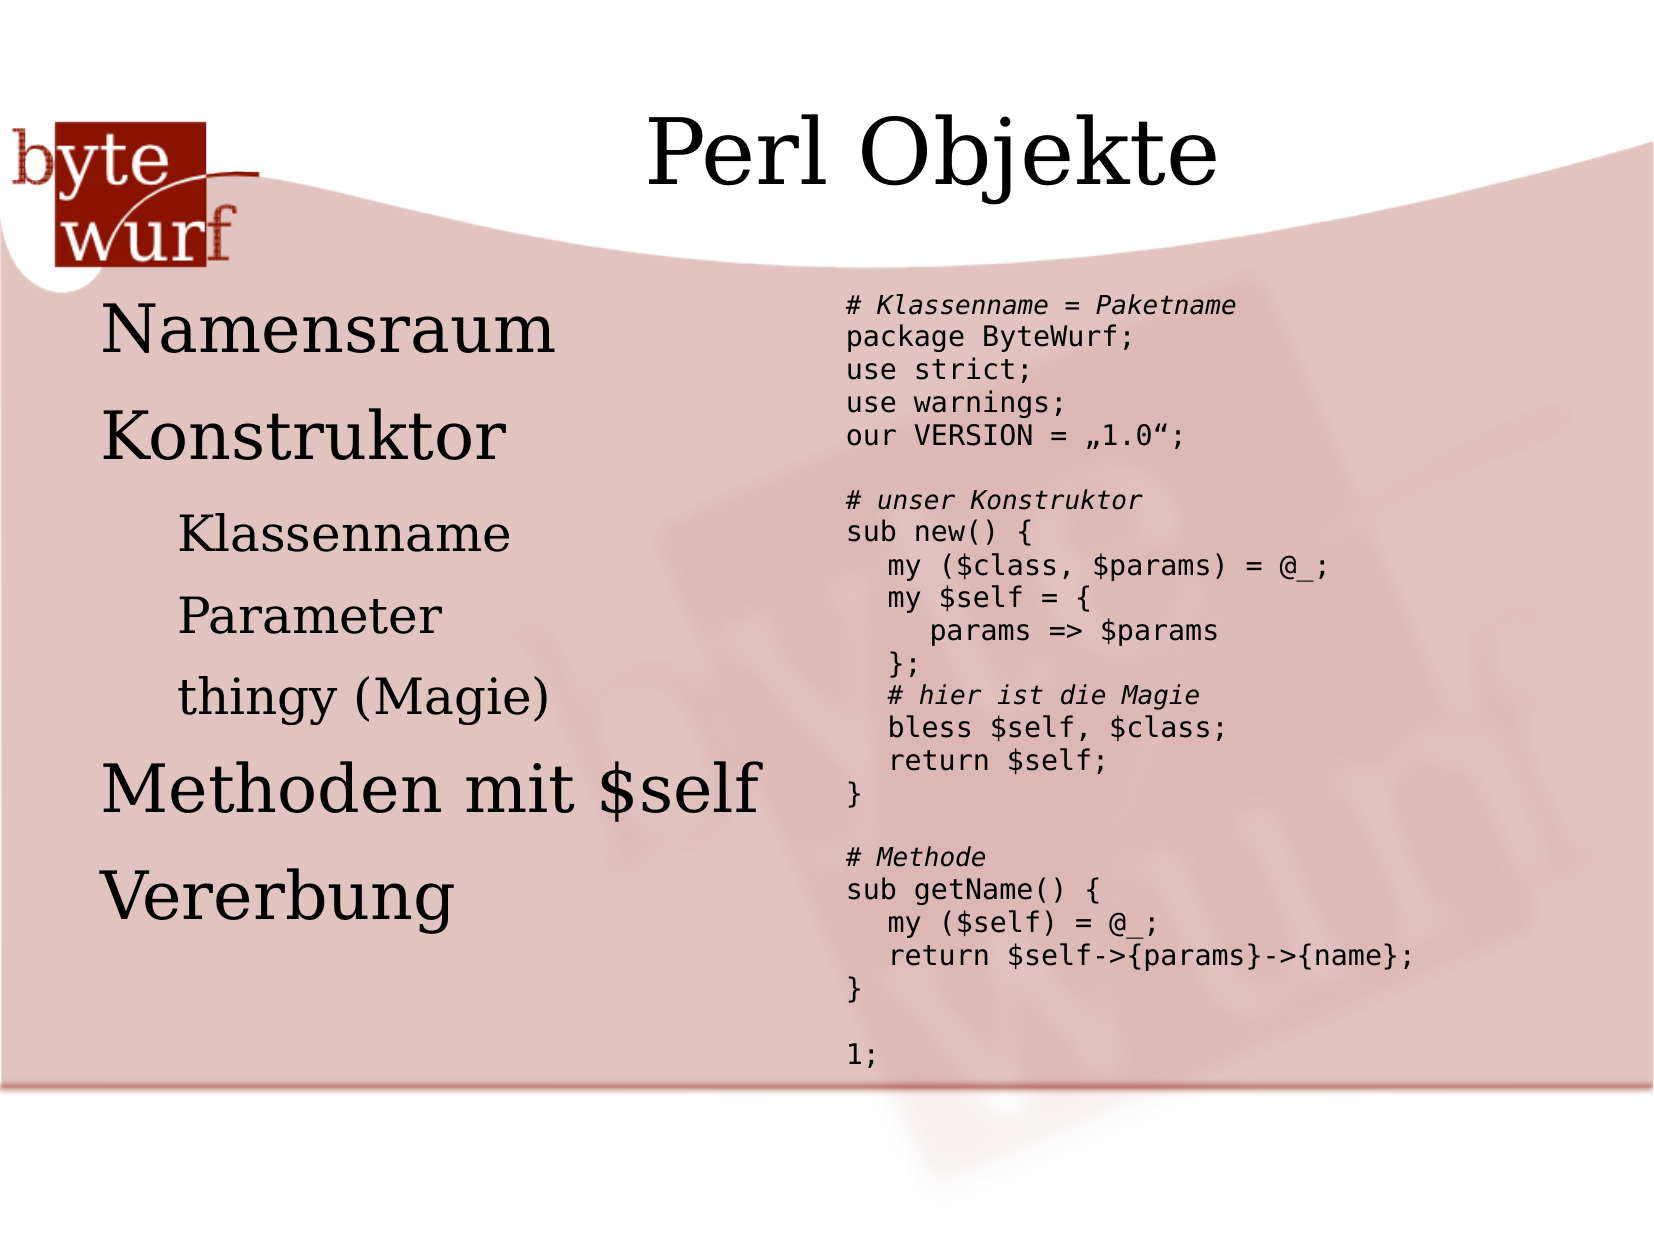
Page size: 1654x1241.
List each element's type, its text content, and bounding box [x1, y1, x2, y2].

picture [0, 33, 1654, 1203]
title Perl Objekte [295, 56, 1571, 250]
chart [845, 290, 1572, 1093]
list Namensraum Konstruktor Klassenname Parameter thingy (Magie) Methoden mit $self Vererbung [82, 290, 809, 1078]
